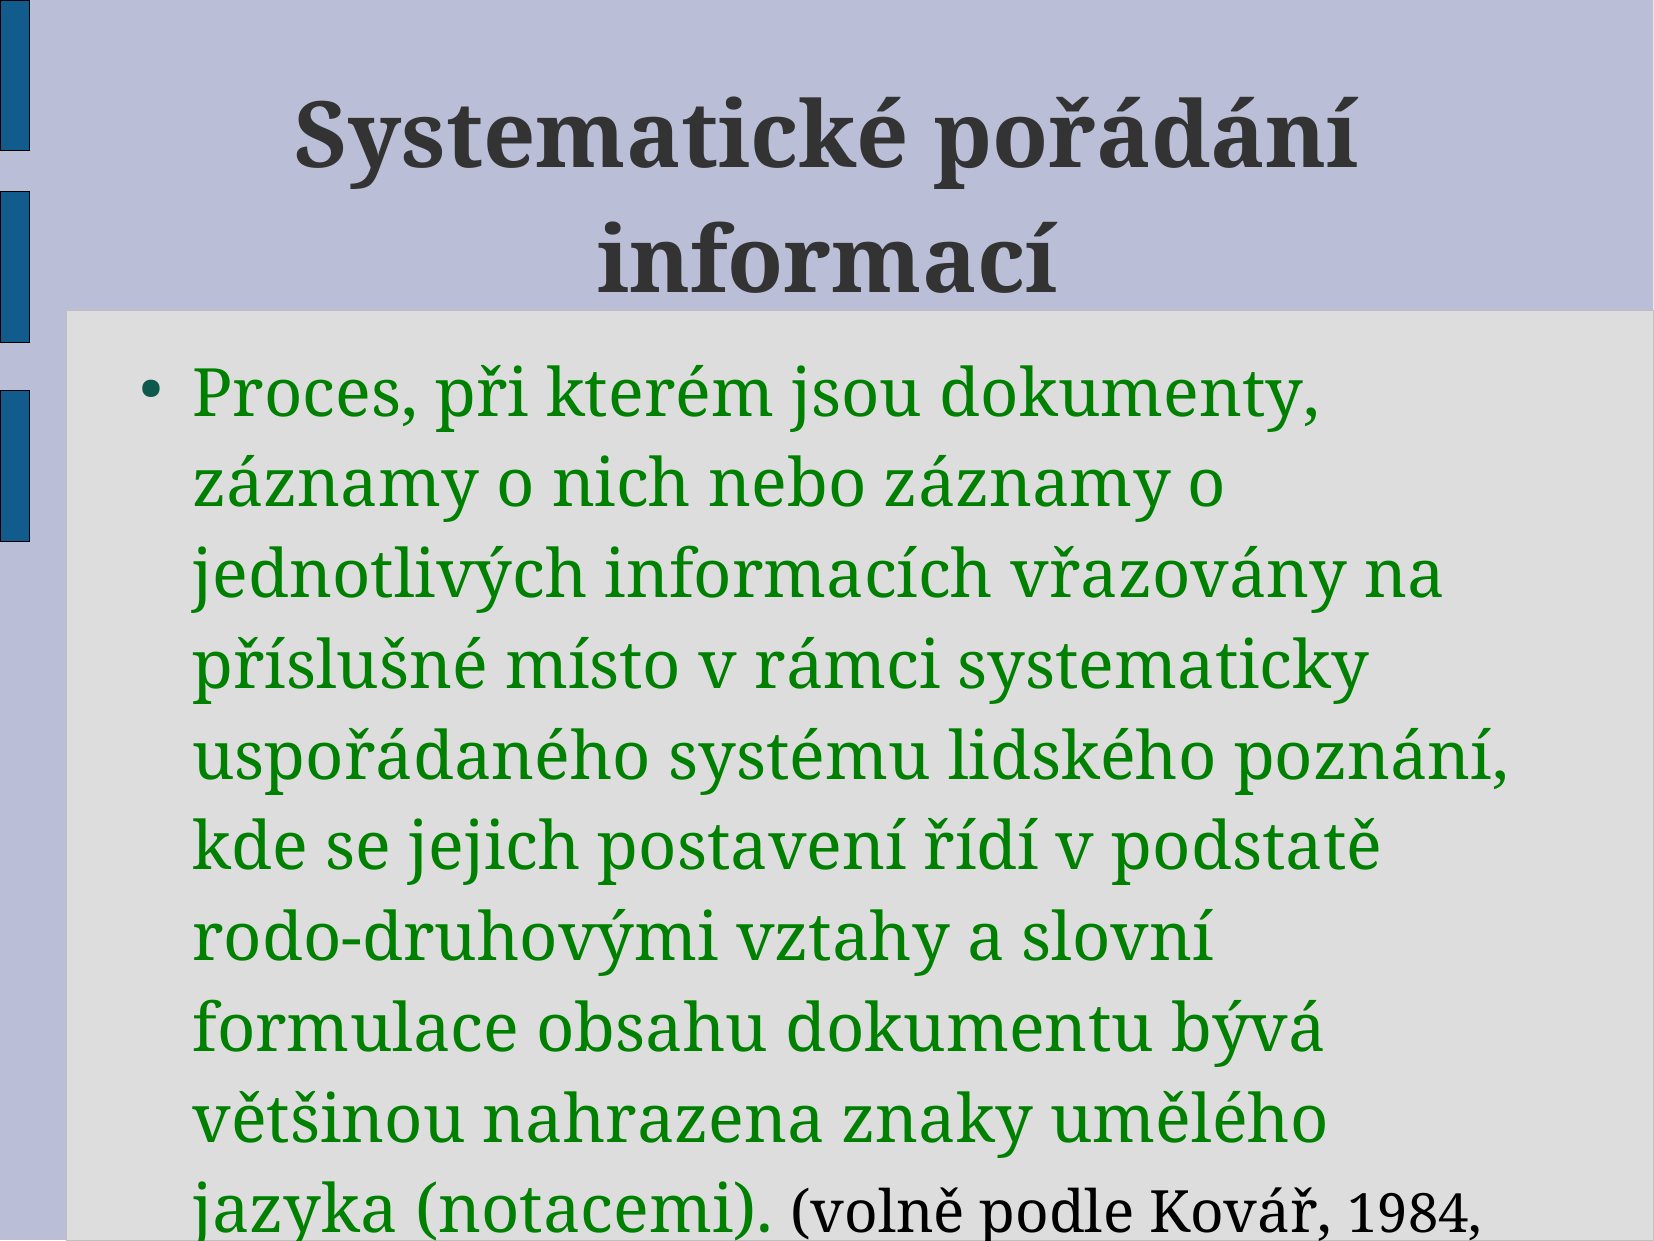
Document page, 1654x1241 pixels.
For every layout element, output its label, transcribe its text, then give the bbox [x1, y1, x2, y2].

list Proces, při kterém jsou dokumenty, záznamy o nich nebo záznamy o jednotlivých informacích vřazovány na příslušné místo v rámci systematicky uspořádaného systému lidského poznání, kde se jejich postavení řídí v podstatě rodo-druhovými vztahy a slovní formulace obsahu dokumentu bývá většinou nahrazena znaky umělého jazyka (notacemi). (volně podle Kovář, 1984, s. 13) ekv třídění, klasifikace, systematické zpracování, systematická katalogizace vyjadřovacím prostředkem je systematický SJ [121, 344, 1534, 1241]
title Systematické pořádání informací [121, 90, 1534, 299]
